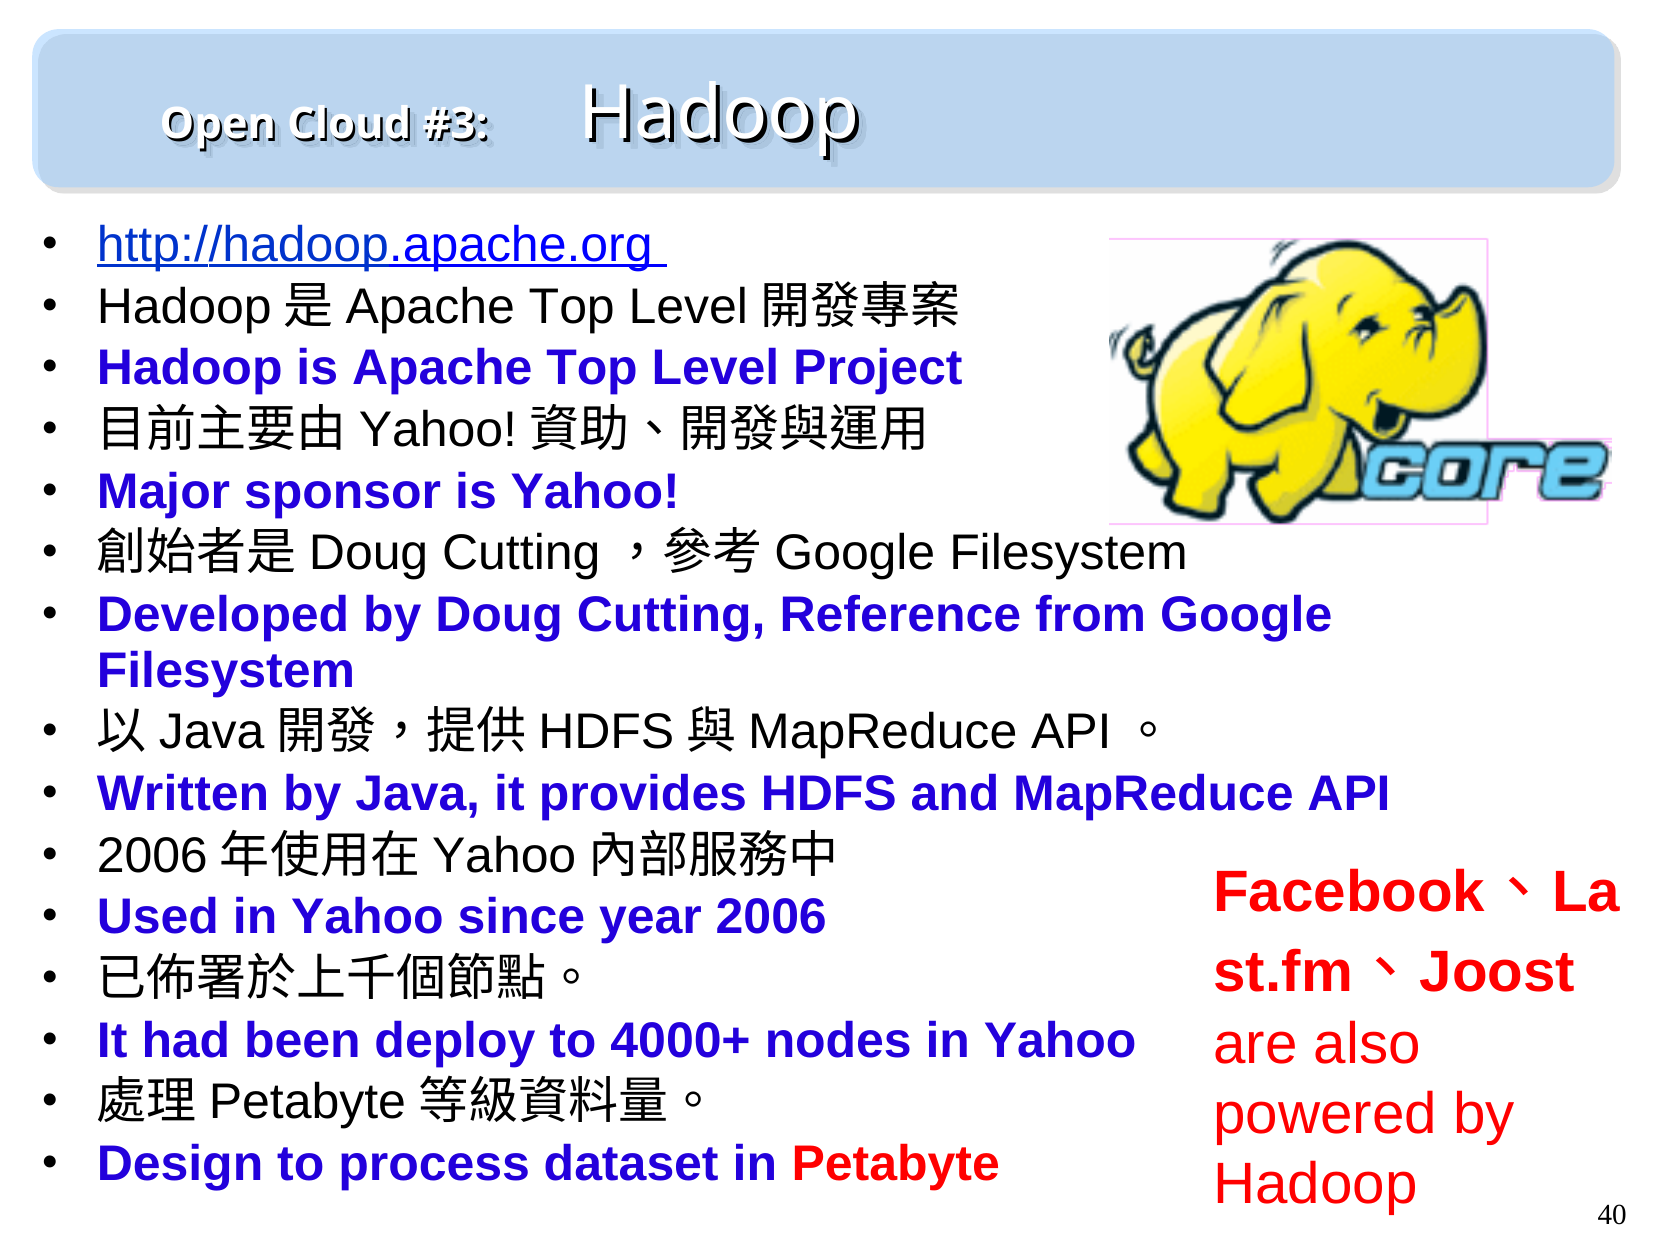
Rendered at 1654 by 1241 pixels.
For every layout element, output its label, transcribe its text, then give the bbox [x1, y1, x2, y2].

text_box Facebook、Last.fm、Joost are also powered by Hadoop [1142, 837, 1641, 1223]
text_box Open Cloud #3: Hadoop [32, 29, 1615, 188]
picture [1109, 234, 1612, 528]
text_box http://hadoop.apache.org Hadoop是Apache Top Level開發專案 Hadoop is Apache Top Level Project 目前主要由Yahoo!資助、開發與運用 Major sponsor is Yahoo! 創始者是Doug Cutting，參考Google Filesystem Developed by Doug Cutting, Reference from Google Filesystem 以Java開發，提供HDFS與MapReduce API。 Written by Java, it provides HDFS and MapReduce API 2006年使用在Yahoo內部服務中 Used in Yahoo since year 2006 已佈署於上千個節點。 It had been deploy to 4000+ nodes in Yahoo 處理Petabyte等級資料量。 Design to process dataset in Petabyte [40, 212, 1594, 1211]
